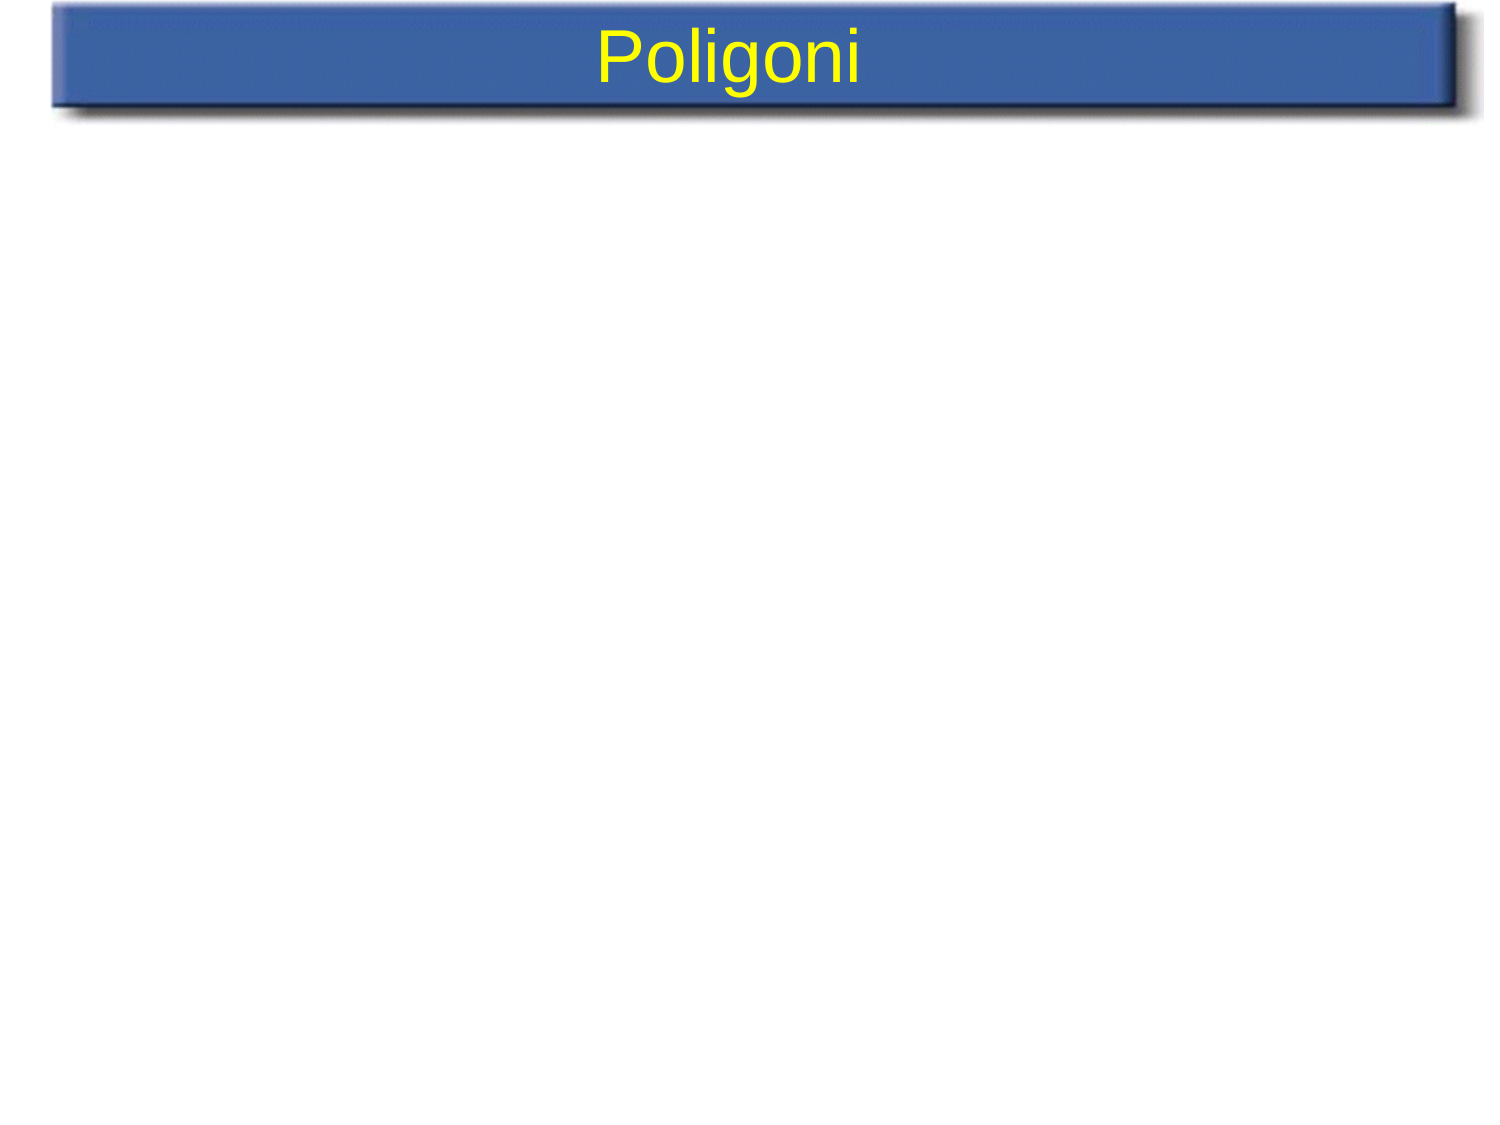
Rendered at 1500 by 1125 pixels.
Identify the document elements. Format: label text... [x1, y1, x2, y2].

text_box Poligoni [580, 0, 878, 106]
picture [50, 0, 1484, 127]
